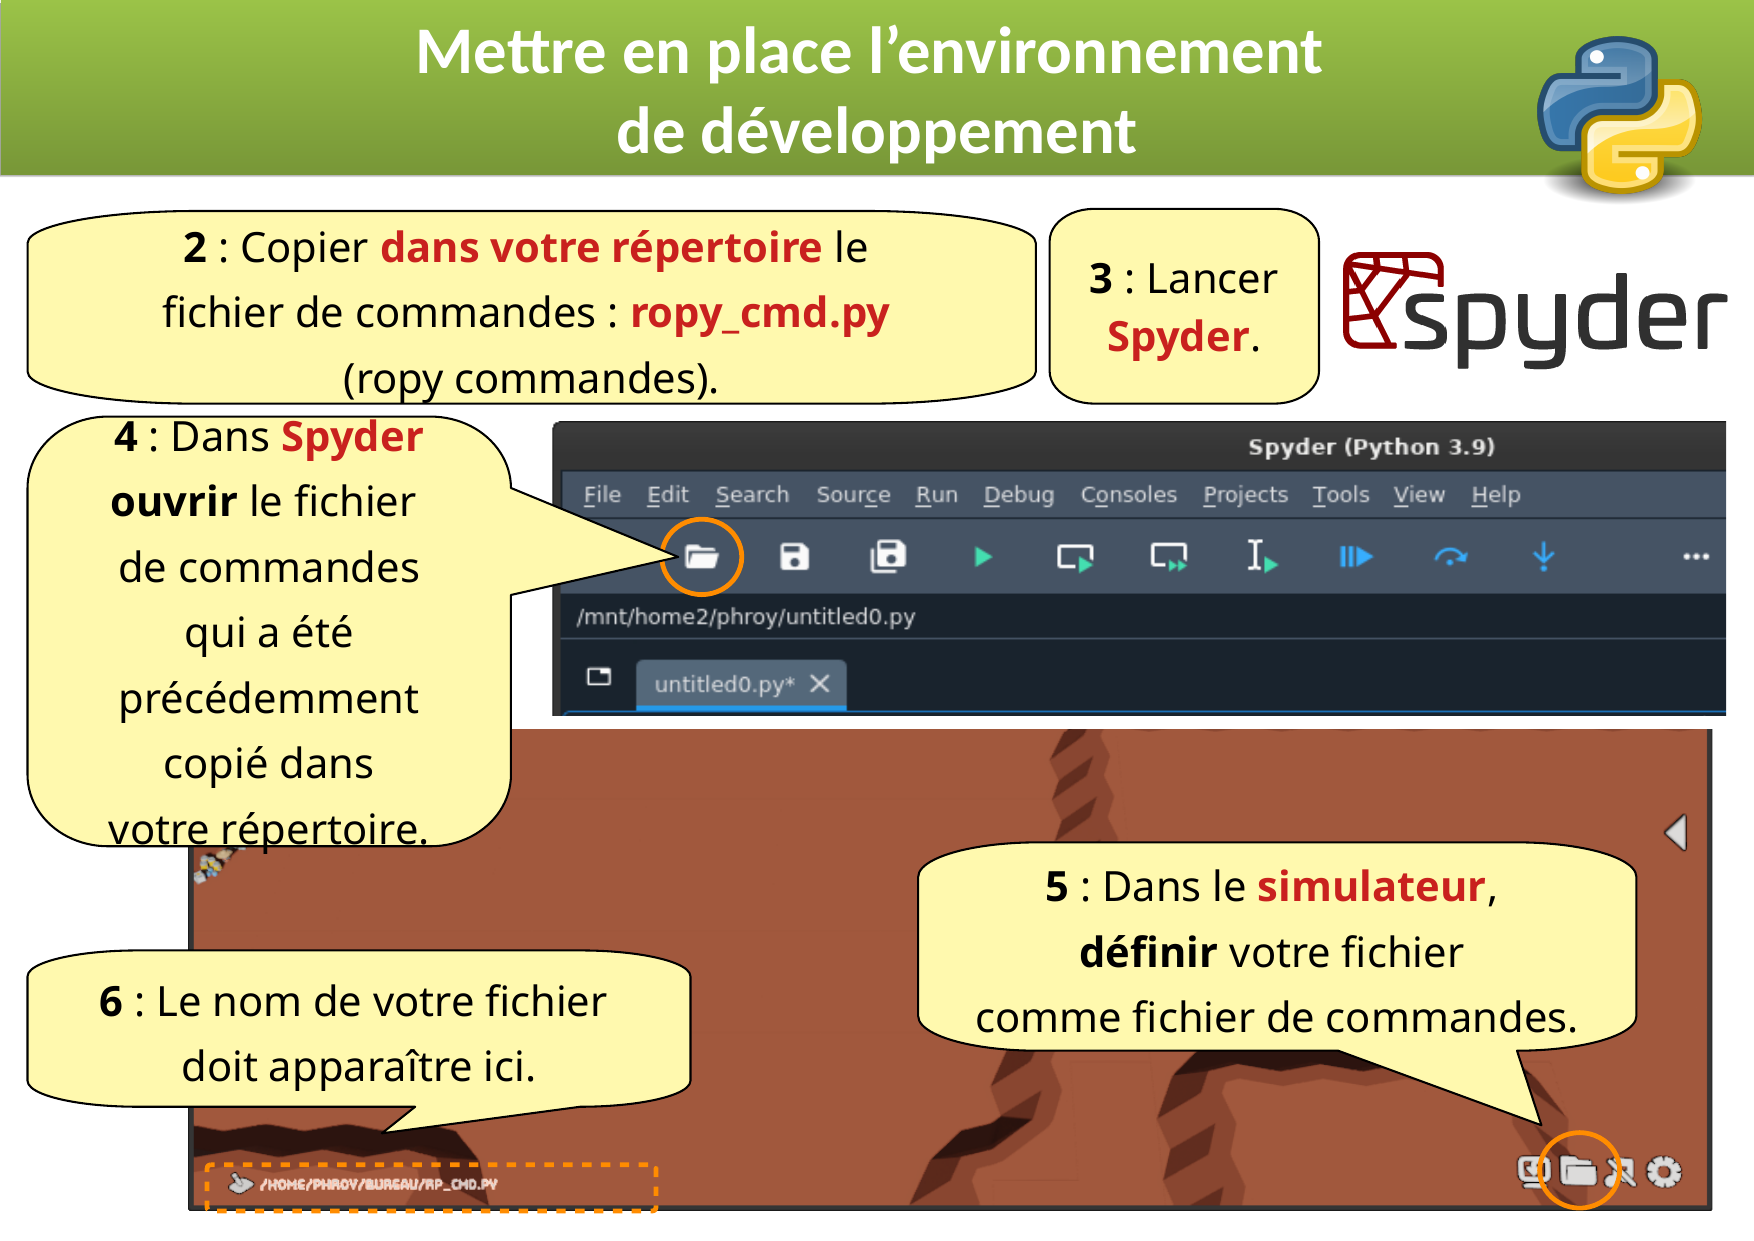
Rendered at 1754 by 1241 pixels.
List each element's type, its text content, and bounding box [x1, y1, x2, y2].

text_box 2 : Copier dans votre répertoire le fichier de commandes : ropy_cmd.py (ropy commandes). [27, 211, 1036, 404]
picture [1333, 242, 1738, 378]
picture [1526, 32, 1713, 209]
text_box 5 : Dans le simulateur, définir votre fichier comme fichier de commandes. [918, 842, 1637, 1126]
text_box 3 : Lancer Spyder. [1049, 208, 1319, 404]
picture [1543, 1136, 1617, 1205]
text_box Mettre en place l’environnement de développement [0, 0, 1754, 175]
picture [665, 522, 739, 592]
text_box 6 : Le nom de votre fichier doit apparaître ici. [27, 950, 691, 1134]
text_box 4 : Dans Spyder ouvrir le fichier de commandes qui a été précédemment copié dans votre répertoire. [27, 416, 679, 847]
picture [179, 729, 1713, 1211]
picture [552, 421, 1727, 716]
